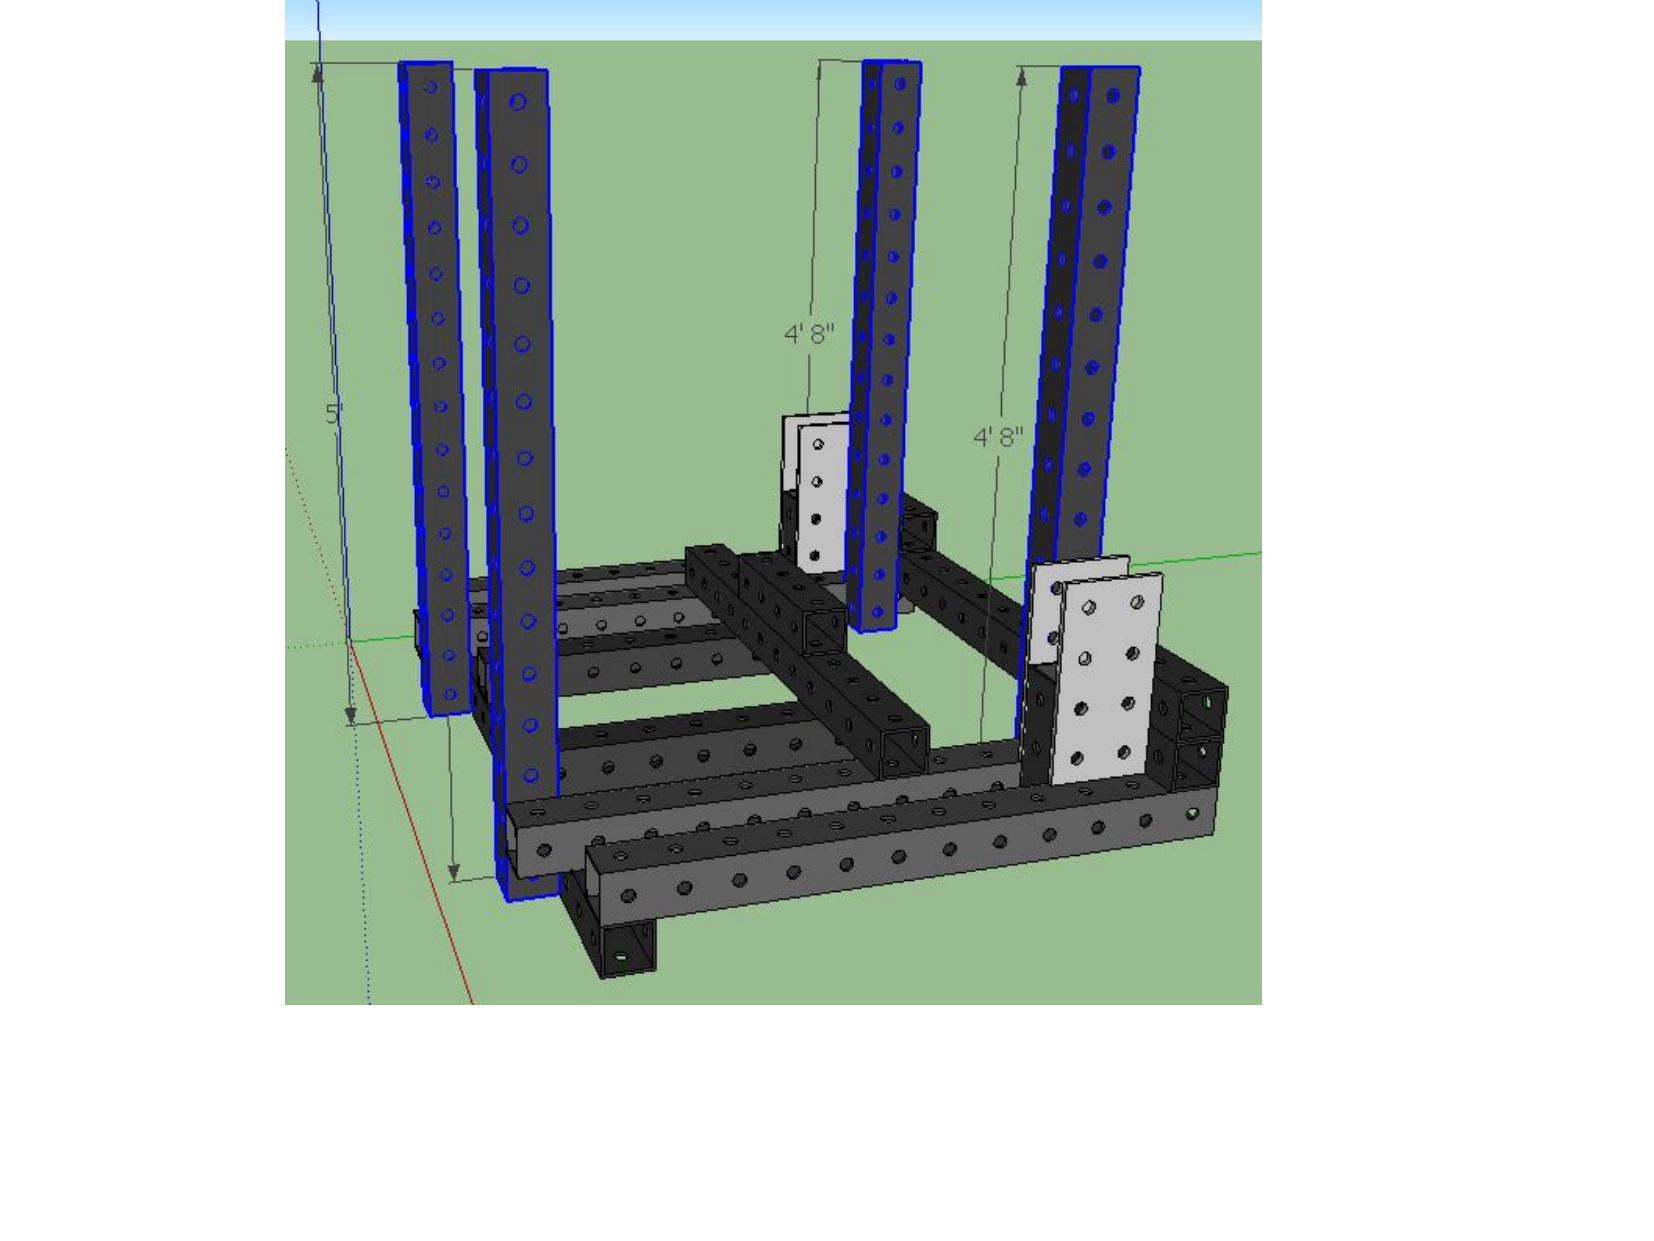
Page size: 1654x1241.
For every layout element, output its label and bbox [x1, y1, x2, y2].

picture [285, 0, 1262, 1006]
